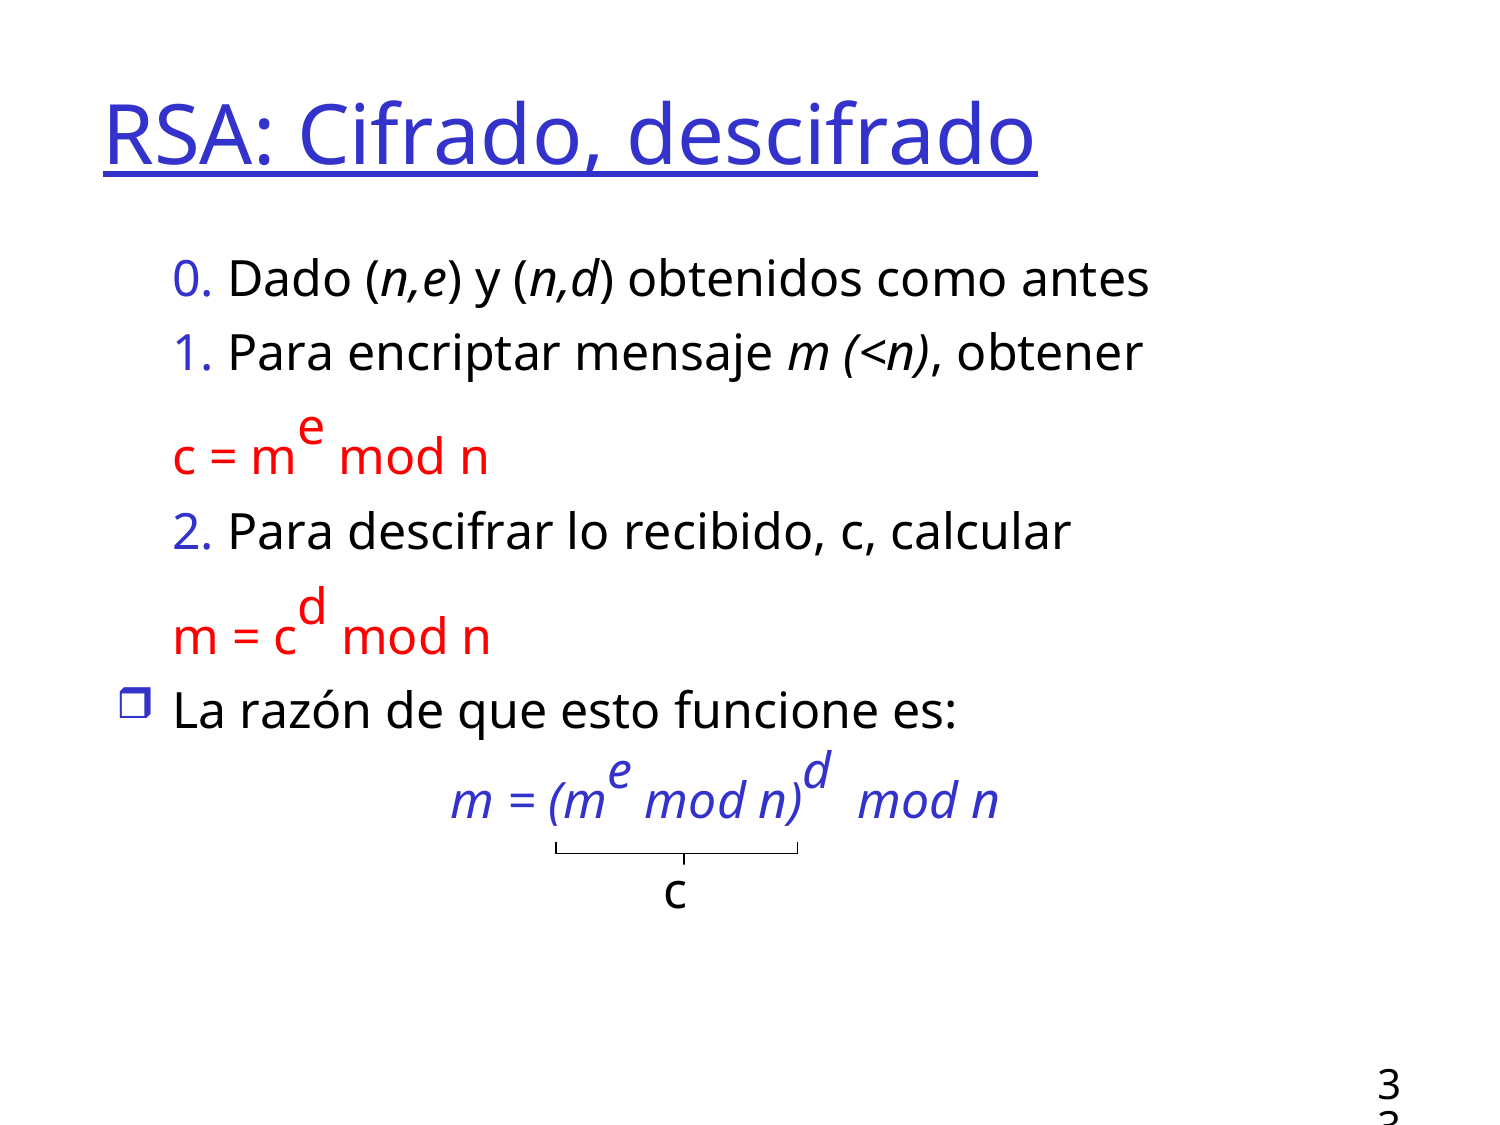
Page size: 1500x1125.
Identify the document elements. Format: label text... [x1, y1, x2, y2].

title RSA: Cifrado, descifrado [87, 16, 1363, 247]
list 0. Dado (n,e) y (n,d) obtenidos como antes 1. Para encriptar mensaje m (<n), obtener c = me mod n 2. Para descifrar lo recibido, c, calcular m = cd mod n La razón de que esto funcione es: [101, 238, 1377, 1041]
